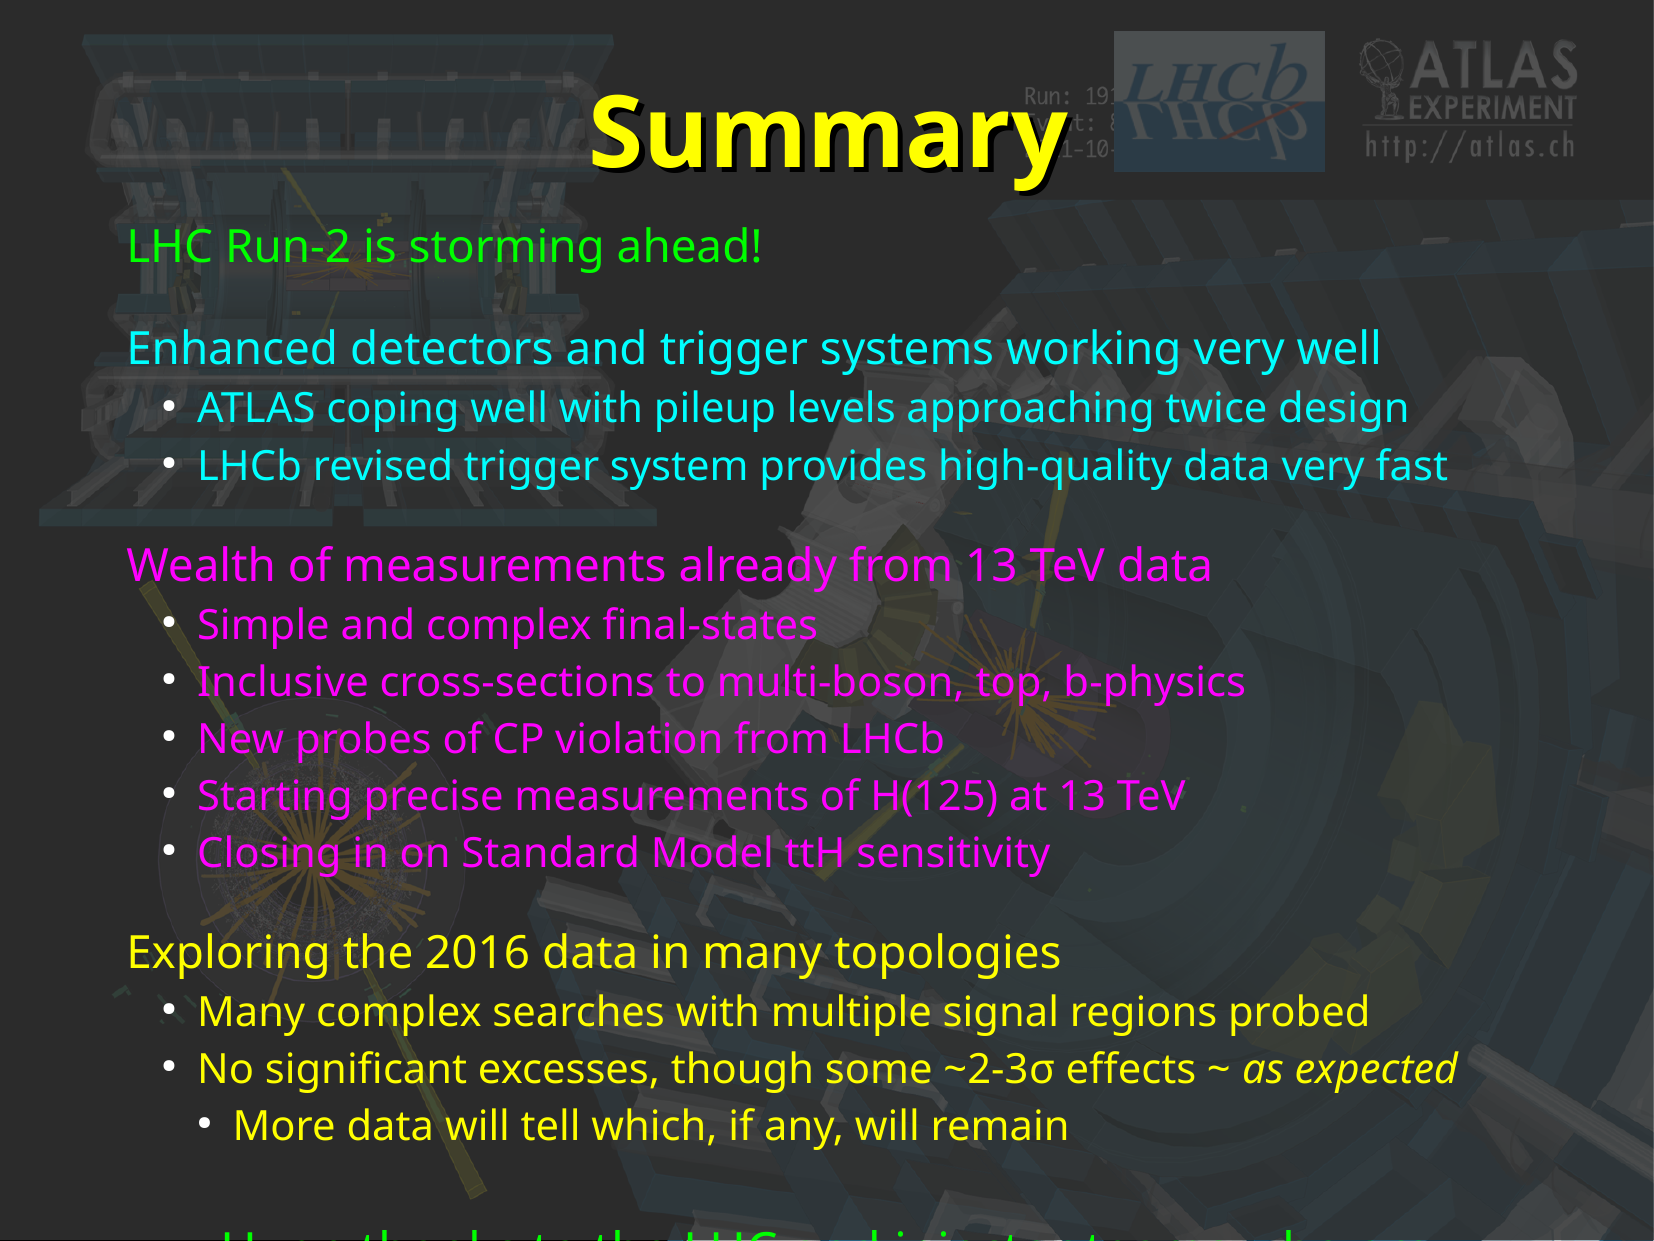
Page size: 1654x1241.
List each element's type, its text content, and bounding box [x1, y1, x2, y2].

text_box [0, 0, 1654, 1241]
text_box LHC Run-2 is storming ahead! Enhanced detectors and trigger systems working very well ATLAS coping well with pileup levels approaching twice design LHCb revised trigger system provides high-quality data very fast Wealth of measurements already from 13 TeV data Simple and complex final-states Inclusive cross-sections to multi-boson, top, b-physics New probes of CP violation from LHCb Starting precise measurements of H(125) at 13 TeV Closing in on Standard Model ttH sensitivity Exploring the 2016 data in many topologies Many complex searches with multiple signal regions probed No significant excesses, though some ~2-3σ effects ~ as expected More data will tell which, if any, will remain Huge thanks to the LHC and injector teams who are delivering this extraordinary 2016 data sample [111, 206, 1543, 1194]
text_box Summary [172, 52, 1485, 185]
